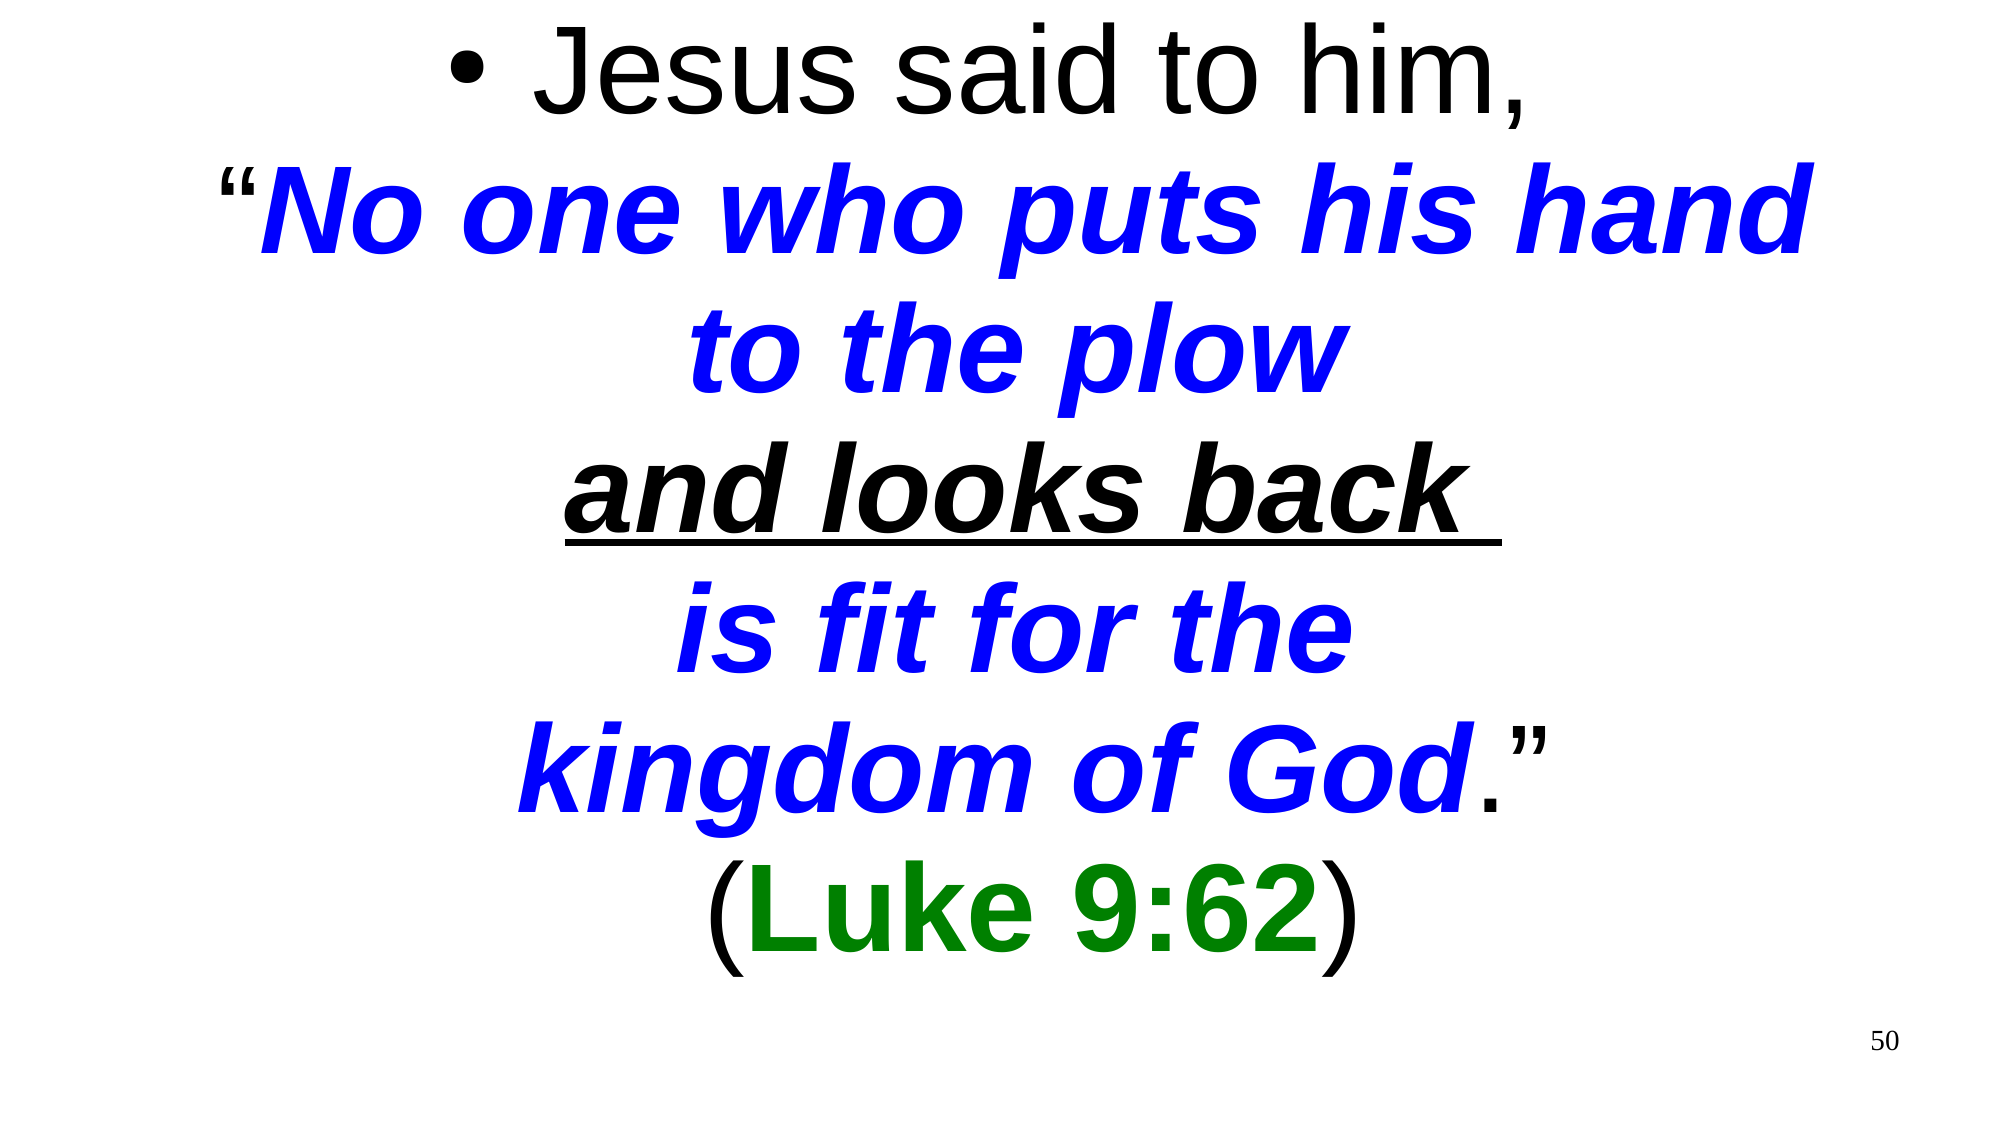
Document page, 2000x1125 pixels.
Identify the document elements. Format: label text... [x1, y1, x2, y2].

list Jesus said to him, “No one who puts his hand to the plow and looks back is fit for the kingdom of God.” (Luke 9:62) [0, 0, 1996, 1123]
